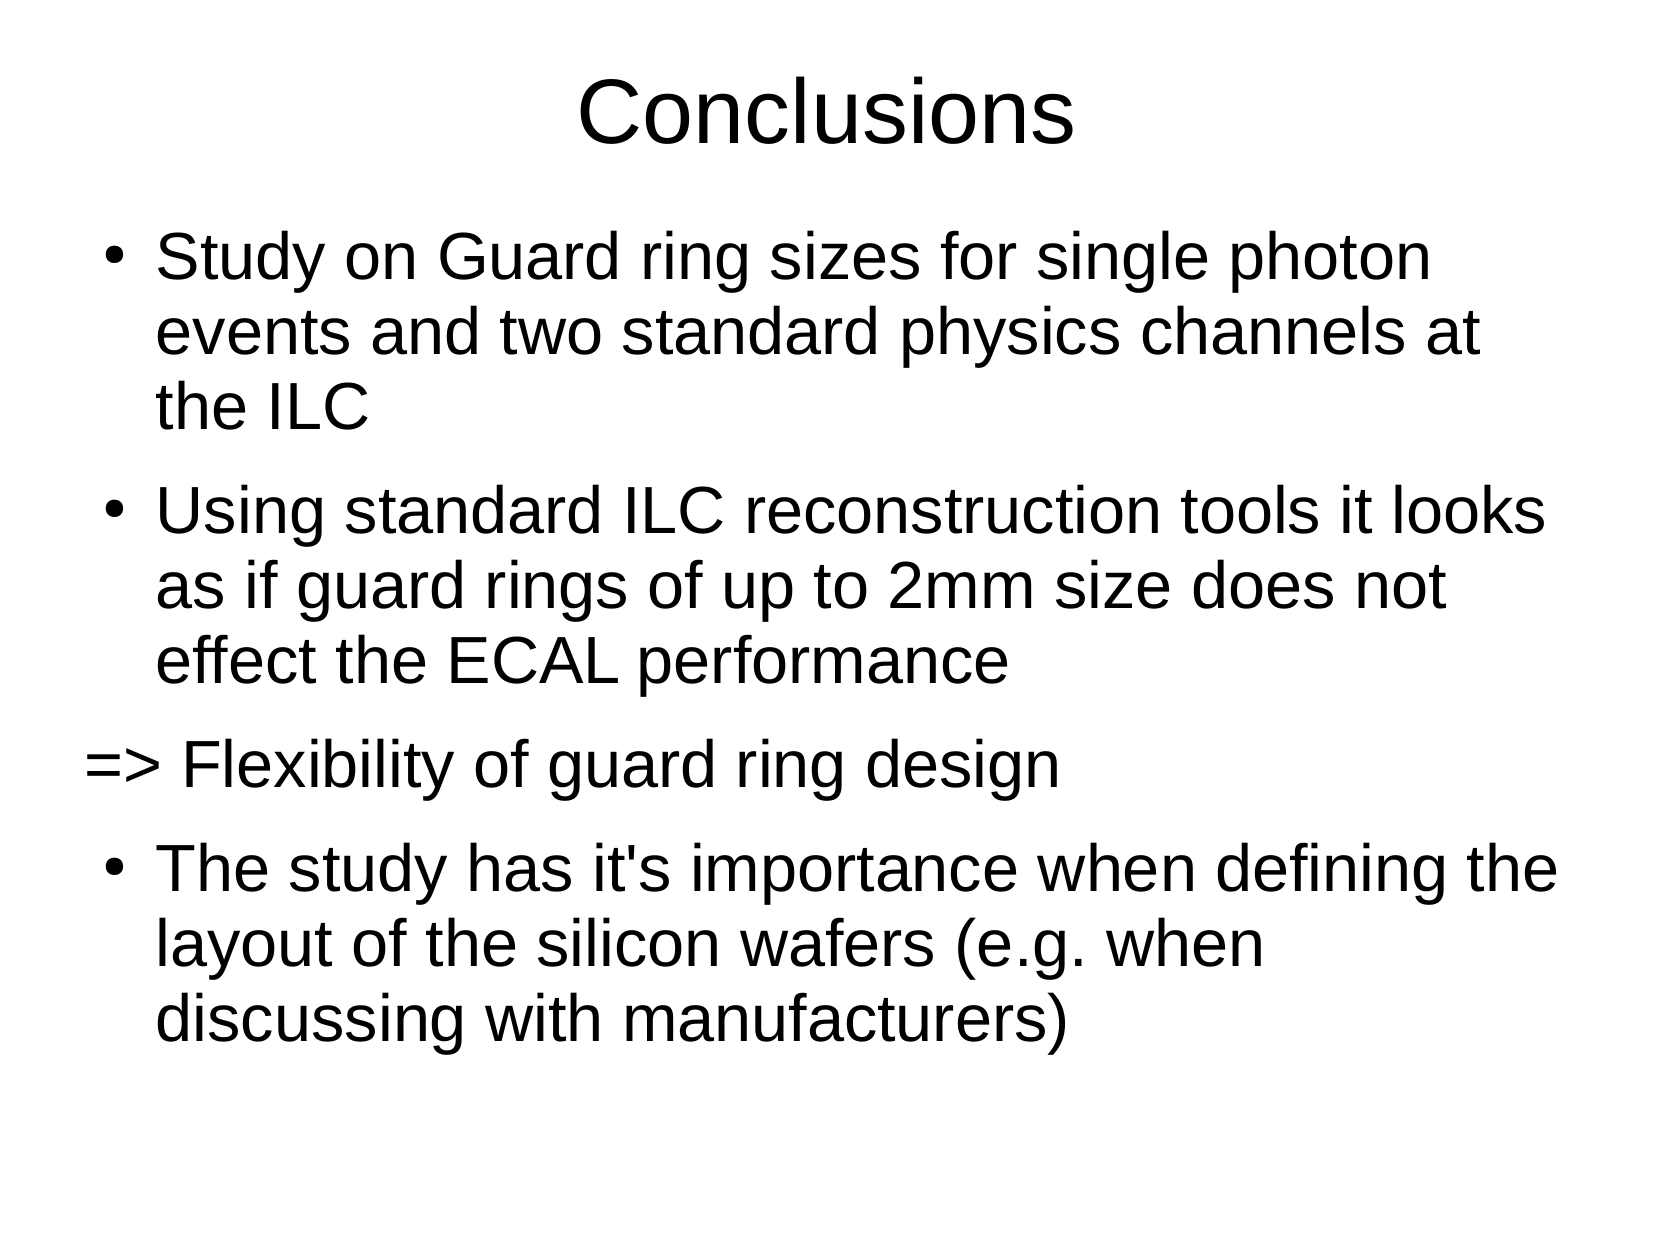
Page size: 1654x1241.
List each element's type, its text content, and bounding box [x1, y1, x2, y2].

title Conclusions [82, 8, 1571, 216]
list Study on Guard ring sizes for single photon events and two standard physics channels at the ILC Using standard ILC reconstruction tools it looks as if guard rings of up to 2mm size does not effect the ECAL performance => Flexibility of guard ring design The study has it's importance when defining the layout of the silicon wafers (e.g. when discussing with manufacturers) [84, 219, 1574, 1054]
